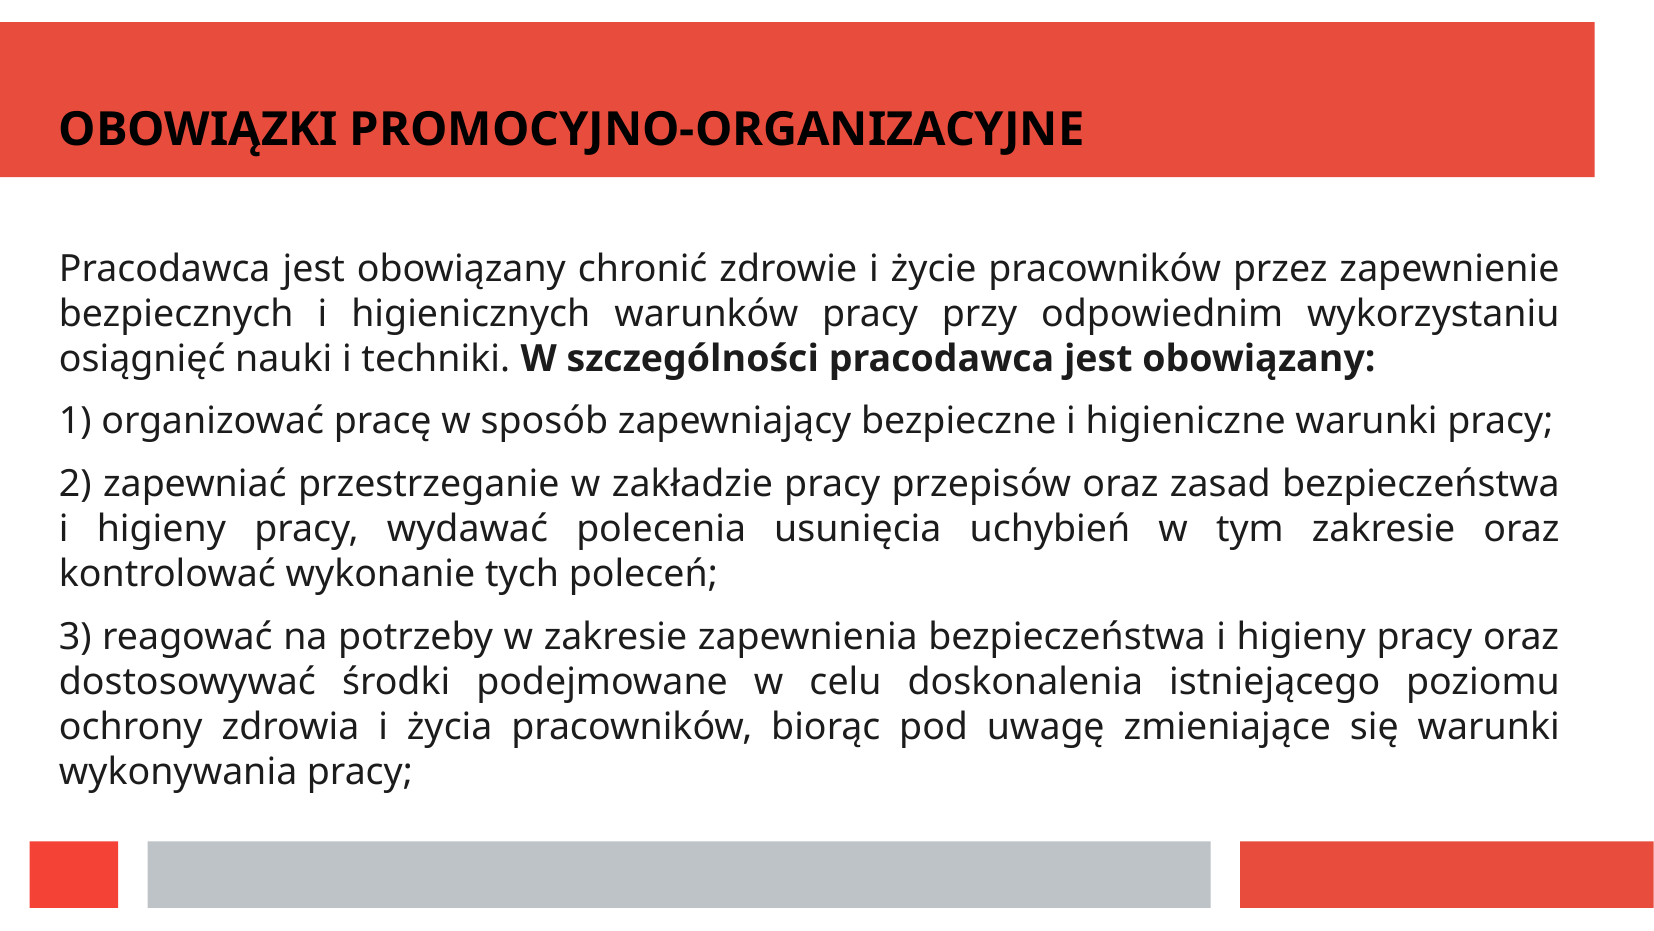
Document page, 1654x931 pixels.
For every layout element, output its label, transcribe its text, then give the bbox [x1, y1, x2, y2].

title OBOWIĄZKI PROMOCYJNO-ORGANIZACYJNE [59, 44, 1595, 156]
subtitle Pracodawca jest obowiązany chronić zdrowie i życie pracowników przez zapewnienie bezpiecznych i higienicznych warunków pracy przy odpowiednim wykorzystaniu osiągnięć nauki i techniki. W szczególności pracodawca jest obowiązany: 1) organizować pracę w sposób zapewniający bezpieczne i higieniczne warunki pracy; 2) zapewniać przestrzeganie w zakładzie pracy przepisów oraz zasad bezpieczeństwa i higieny pracy, wydawać polecenia usunięcia uchybień w tym zakresie oraz kontrolować wykonanie tych poleceń; 3) reagować na potrzeby w zakresie zapewnienia bezpieczeństwa i higieny pracy oraz dostosowywać środki podejmowane w celu doskonalenia istniejącego poziomu ochrony zdrowia i życia pracowników, biorąc pod uwagę zmieniające się warunki wykonywania pracy; [59, 243, 1565, 820]
